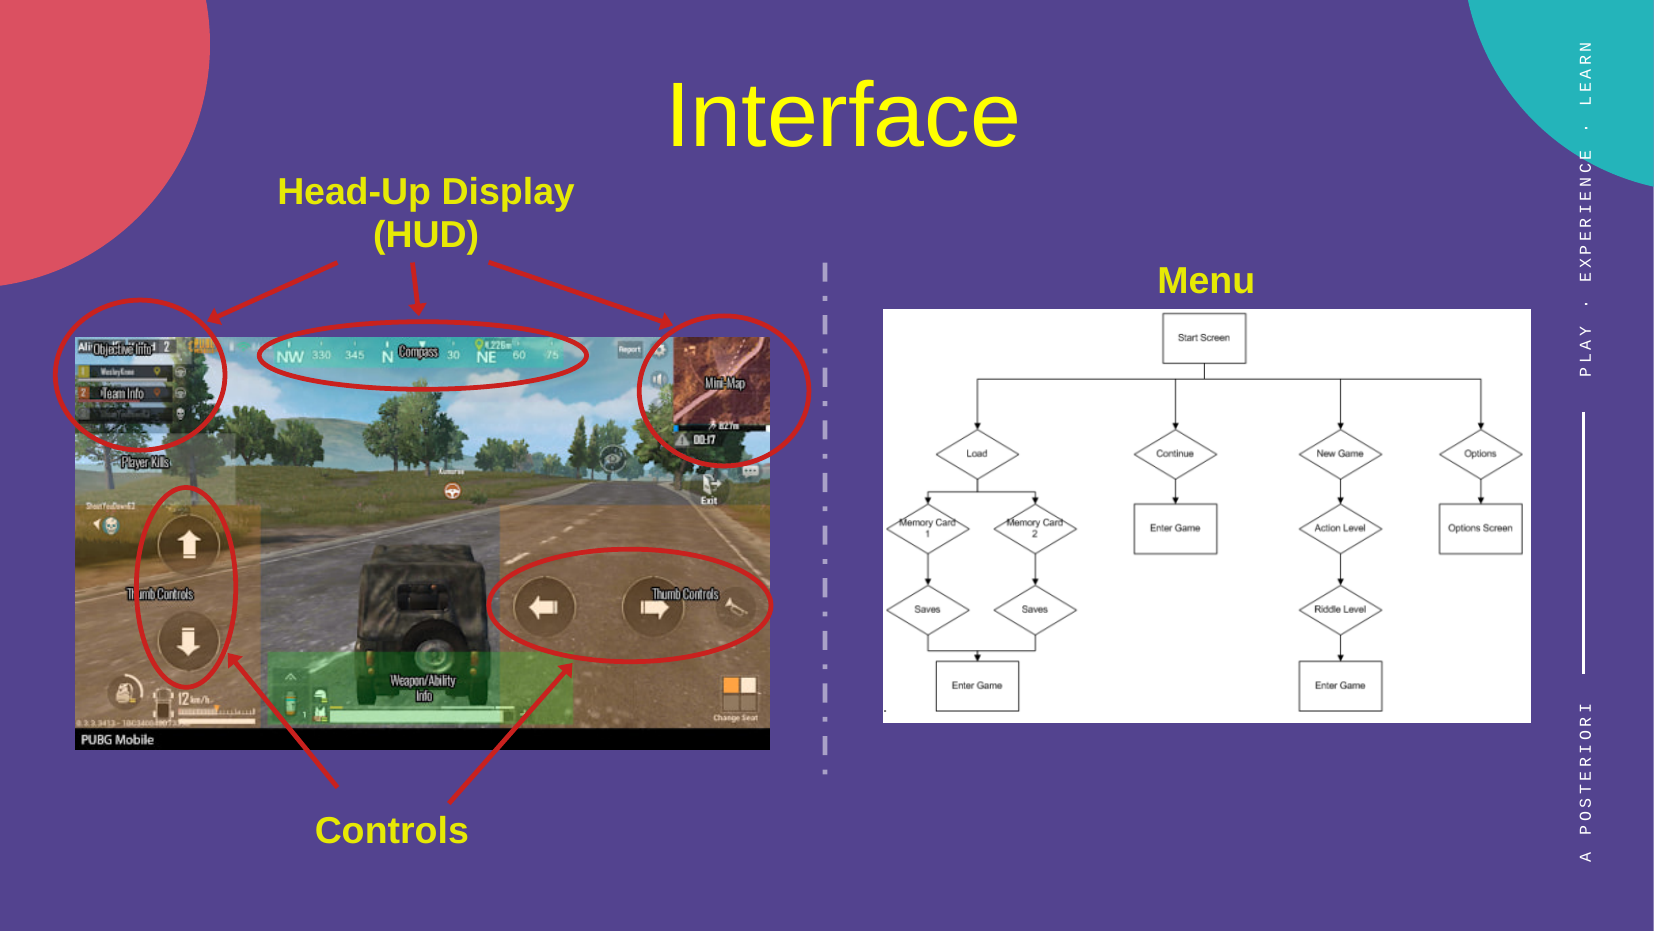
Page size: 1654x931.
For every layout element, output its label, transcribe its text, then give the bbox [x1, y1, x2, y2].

text_box Menu [1142, 251, 1346, 309]
text_box Head-Up Display (HUD) [262, 163, 590, 263]
picture [642, 337, 770, 463]
picture [492, 552, 768, 659]
picture [75, 337, 222, 447]
title Interface [187, 37, 1501, 193]
picture [262, 337, 584, 386]
picture [883, 309, 1531, 723]
text_box Controls [300, 802, 566, 860]
picture [139, 490, 233, 684]
picture [75, 337, 770, 750]
